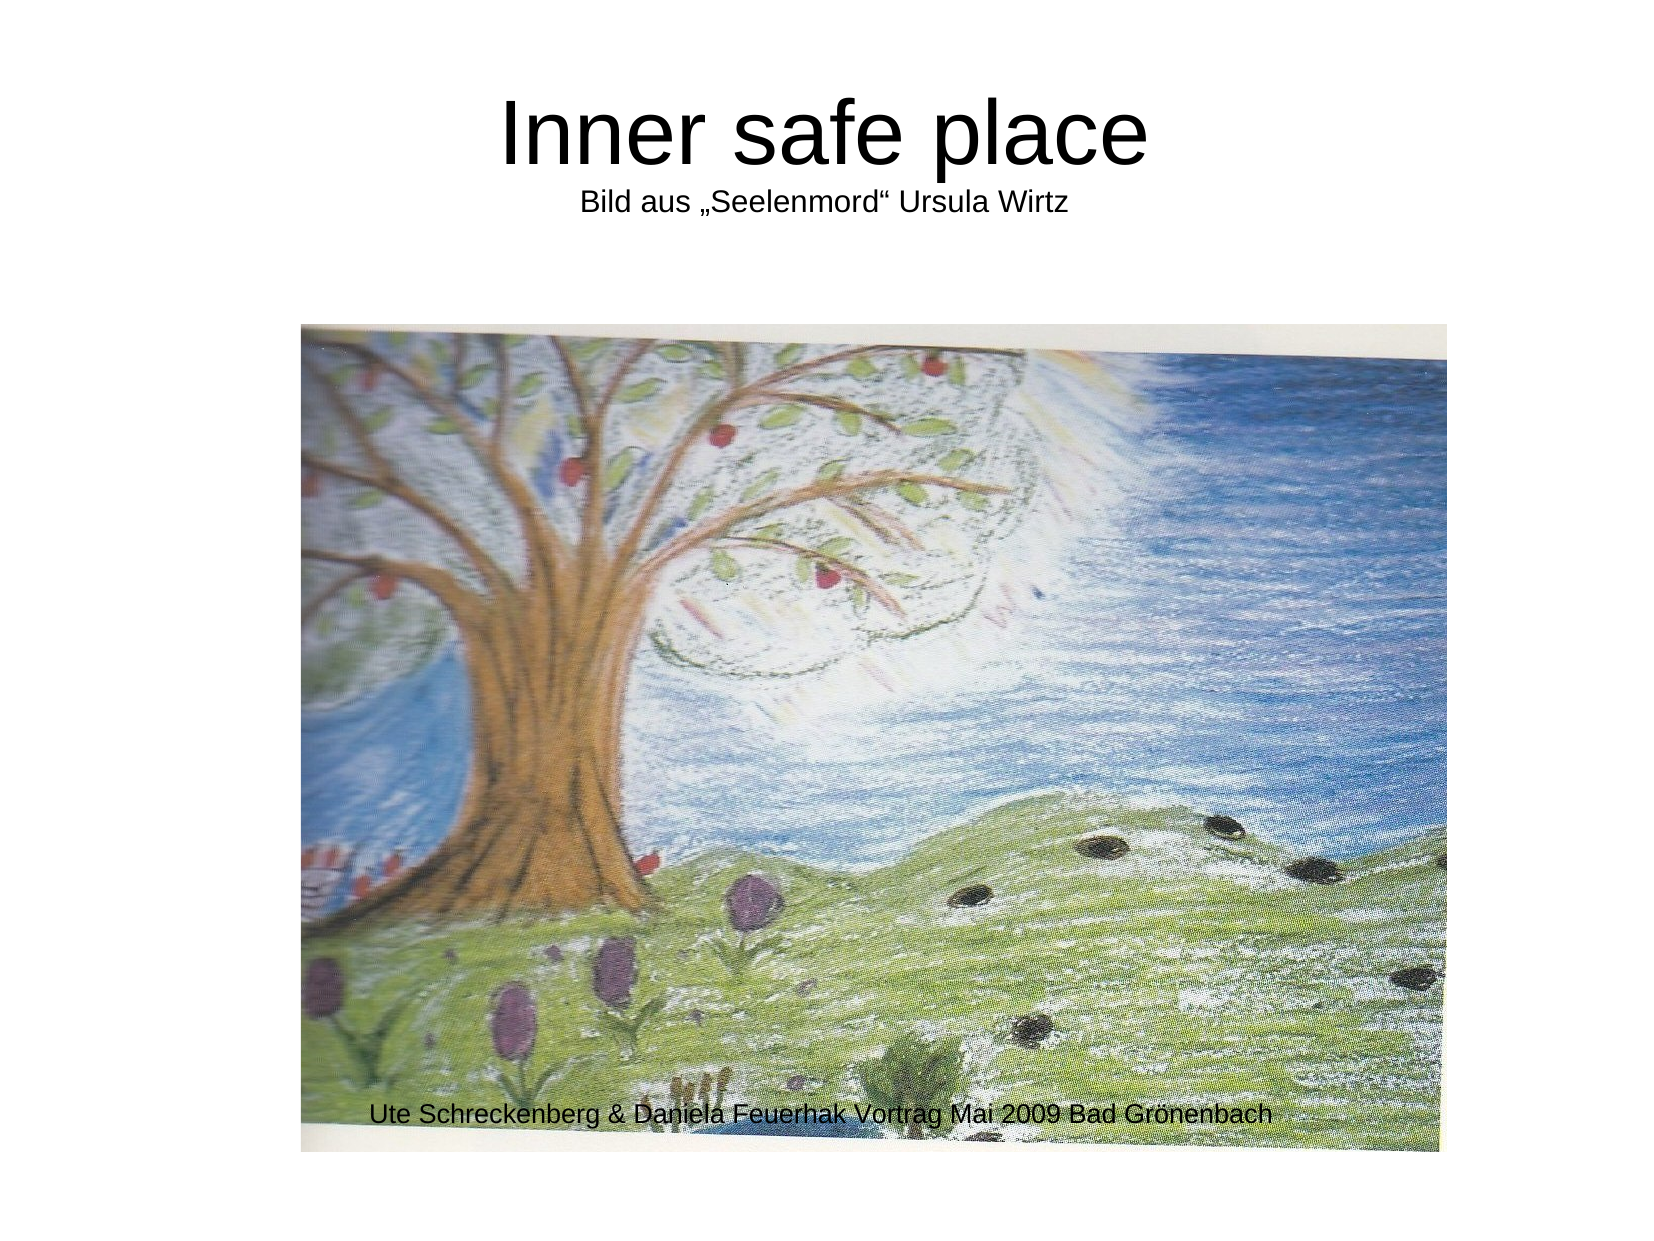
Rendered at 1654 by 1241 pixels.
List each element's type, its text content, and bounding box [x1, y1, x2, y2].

text_box Ute Schreckenberg & Daniela Feuerhak Vortrag Mai 2009 Bad Grönenbach [354, 1092, 1359, 1161]
picture [300, 324, 1447, 1152]
title Inner safe place Bild aus „Seelenmord“ Ursula Wirtz [82, 56, 1568, 247]
